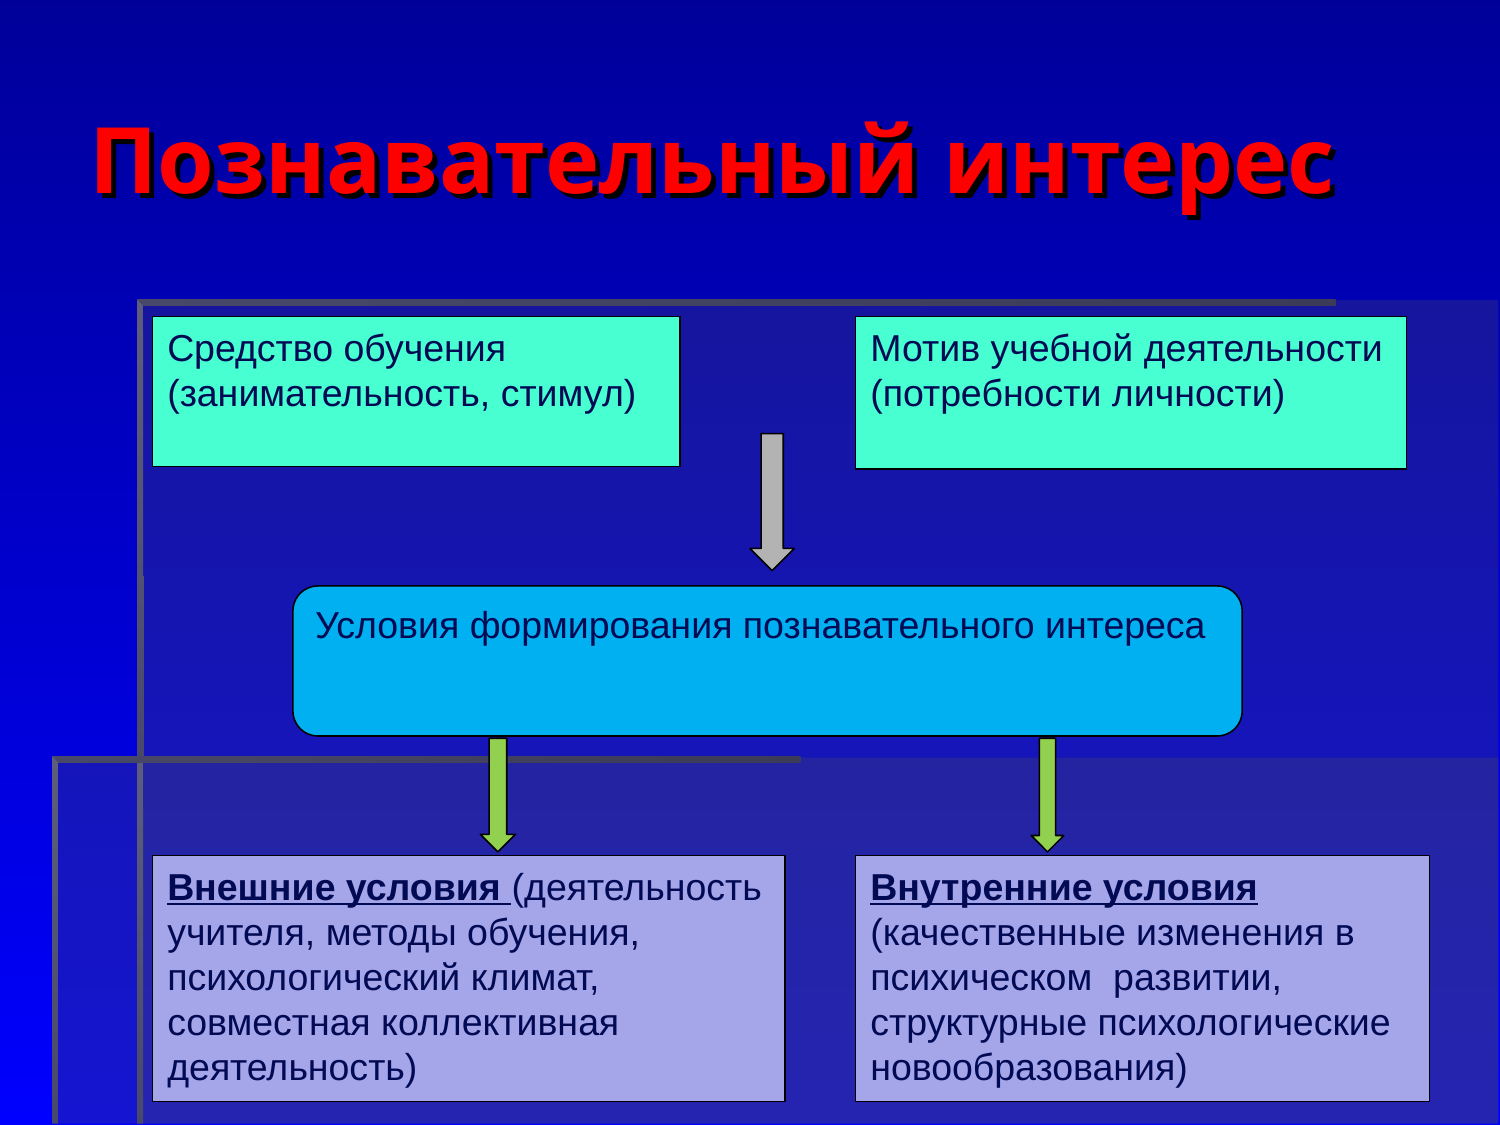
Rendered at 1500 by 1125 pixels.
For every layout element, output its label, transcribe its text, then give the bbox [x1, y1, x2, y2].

text_box [480, 738, 516, 852]
text_box Условия формирования познавательного интереса [292, 585, 1243, 737]
text_box Средство обучения (занимательность, стимул) [152, 316, 680, 466]
text_box Внутренние условия (качественные изменения в психическом развитии, структурные психологические новообразования) [855, 855, 1430, 1102]
text_box Внешние условия (деятельность учителя, методы обучения, психологический климат, совместная коллективная деятельность) [152, 855, 785, 1102]
text_box [750, 433, 795, 571]
text_box Мотив учебной деятельности (потребности личности) [855, 316, 1406, 469]
title Познавательный интерес [75, 0, 1449, 330]
text_box [1031, 738, 1064, 852]
